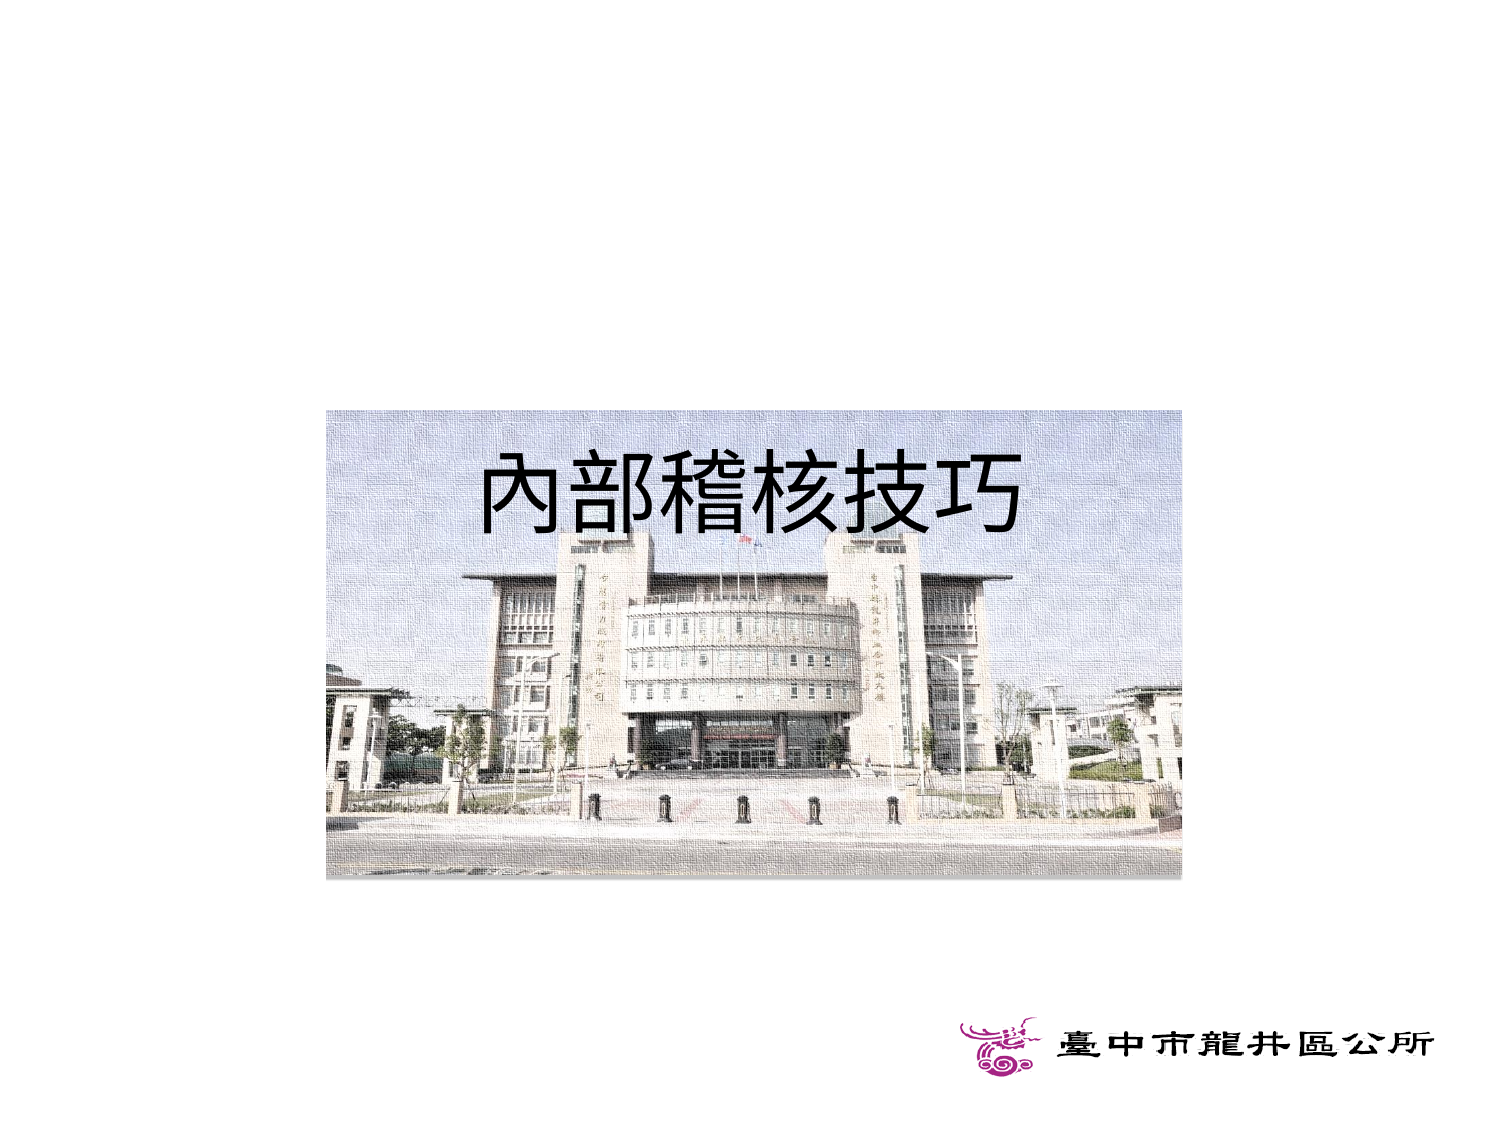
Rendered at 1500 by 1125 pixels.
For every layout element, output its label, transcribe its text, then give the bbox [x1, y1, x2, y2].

list 內部稽核技巧 [75, 160, 1426, 1005]
